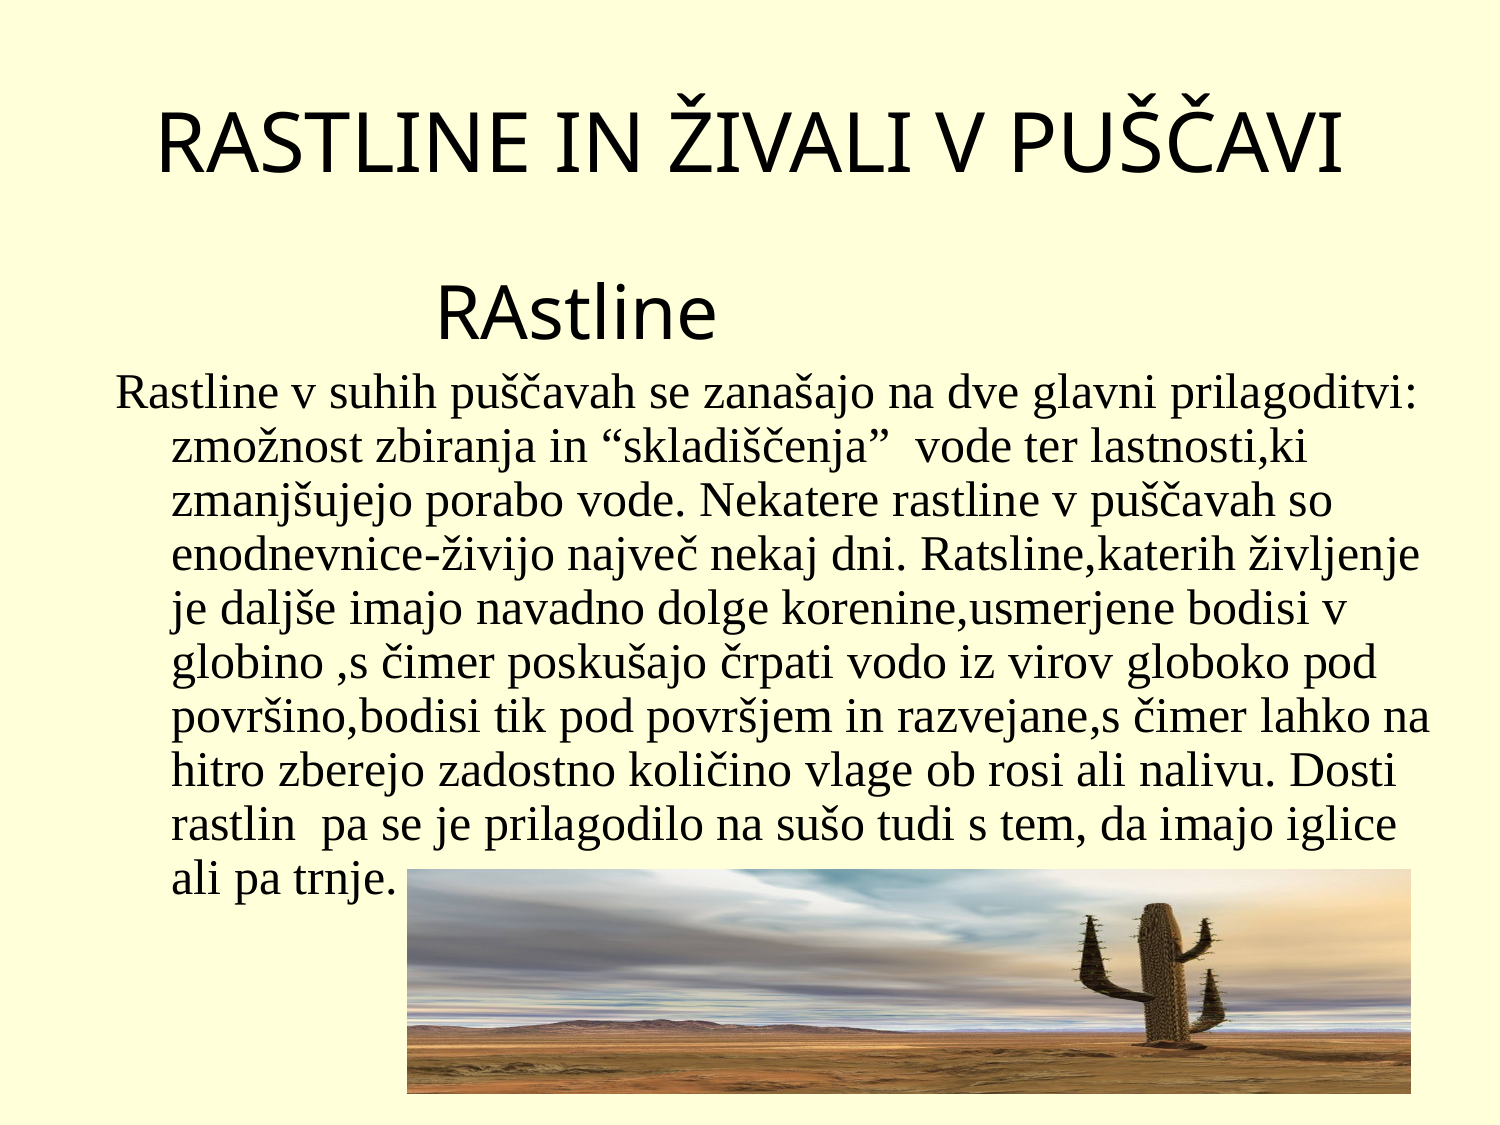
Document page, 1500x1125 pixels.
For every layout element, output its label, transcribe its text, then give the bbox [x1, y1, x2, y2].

title RASTLINE IN ŽIVALI V PUŠČAVI [75, 45, 1425, 233]
list RAstline Rastline v suhih puščavah se zanašajo na dve glavni prilagoditvi: zmožnost zbiranja in “skladiščenja” vode ter lastnosti,ki zmanjšujejo porabo vode. Nekatere rastline v puščavah so enodnevnice-živijo največ nekaj dni. Ratsline,katerih življenje je daljše imajo navadno dolge korenine,usmerjene bodisi v globino ,s čimer poskušajo črpati vodo iz virov globoko pod površino,bodisi tik pod površjem in razvejane,s čimer lahko na hitro zberejo zadostno količino vlage ob rosi ali nalivu. Dosti rastlin pa se je prilagodilo na sušo tudi s tem, da imajo iglice ali pa trnje. [100, 267, 1451, 1010]
picture [407, 869, 1411, 1094]
